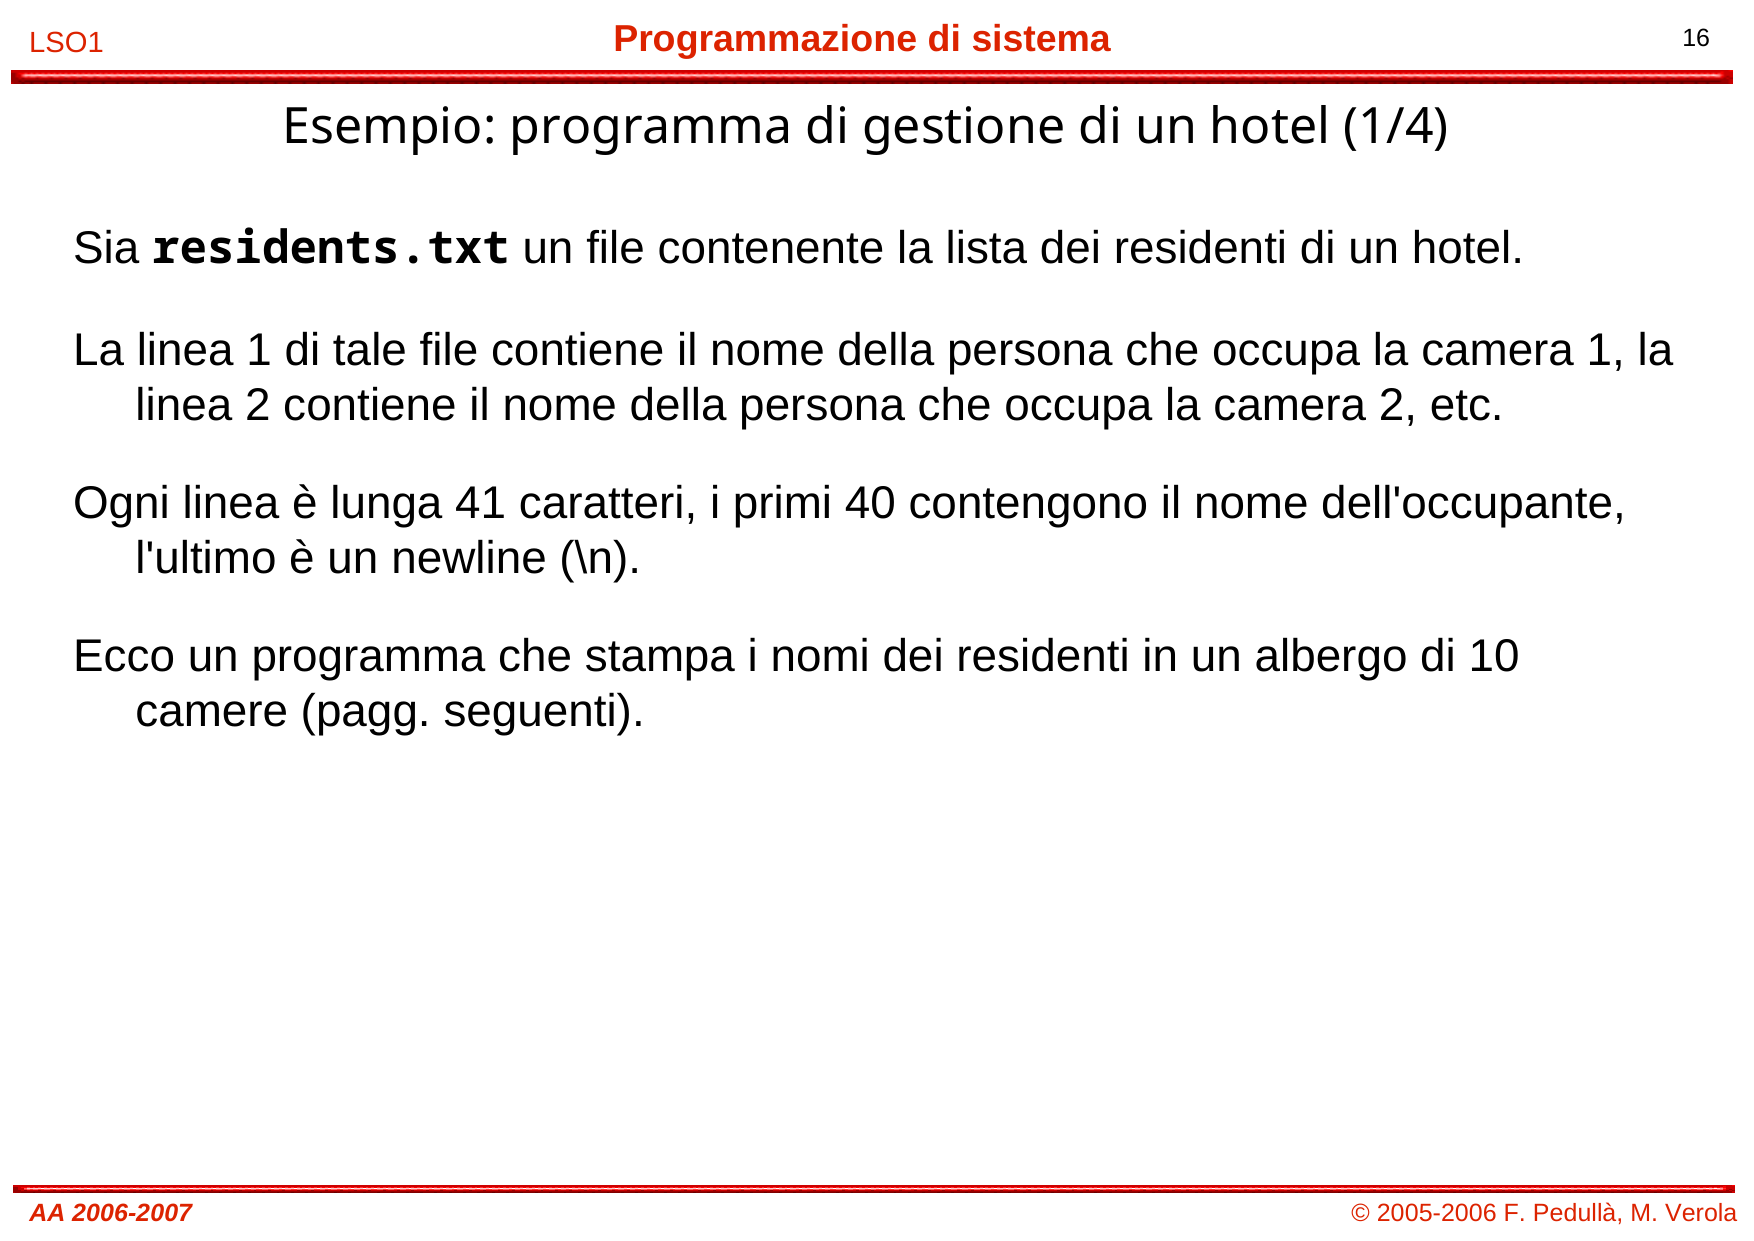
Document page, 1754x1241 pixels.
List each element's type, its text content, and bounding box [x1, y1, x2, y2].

picture [11, 70, 1733, 84]
list Sia residents.txt un file contenente la lista dei residenti di un hotel. La linea 1 di tale file contiene il nome della persona che occupa la camera 1, la linea 2 contiene il nome della persona che occupa la camera 2, etc. Ogni linea è lunga 41 caratteri, i primi 40 contengono il nome dell'occupante, l'ultimo è un newline (\n). Ecco un programma che stampa i nomi dei residenti in un albergo di 10 camere (pagg. seguenti). [58, 206, 1696, 787]
title Esempio: programma di gestione di un hotel (1/4) [195, 78, 1537, 174]
picture [13, 1185, 1735, 1193]
